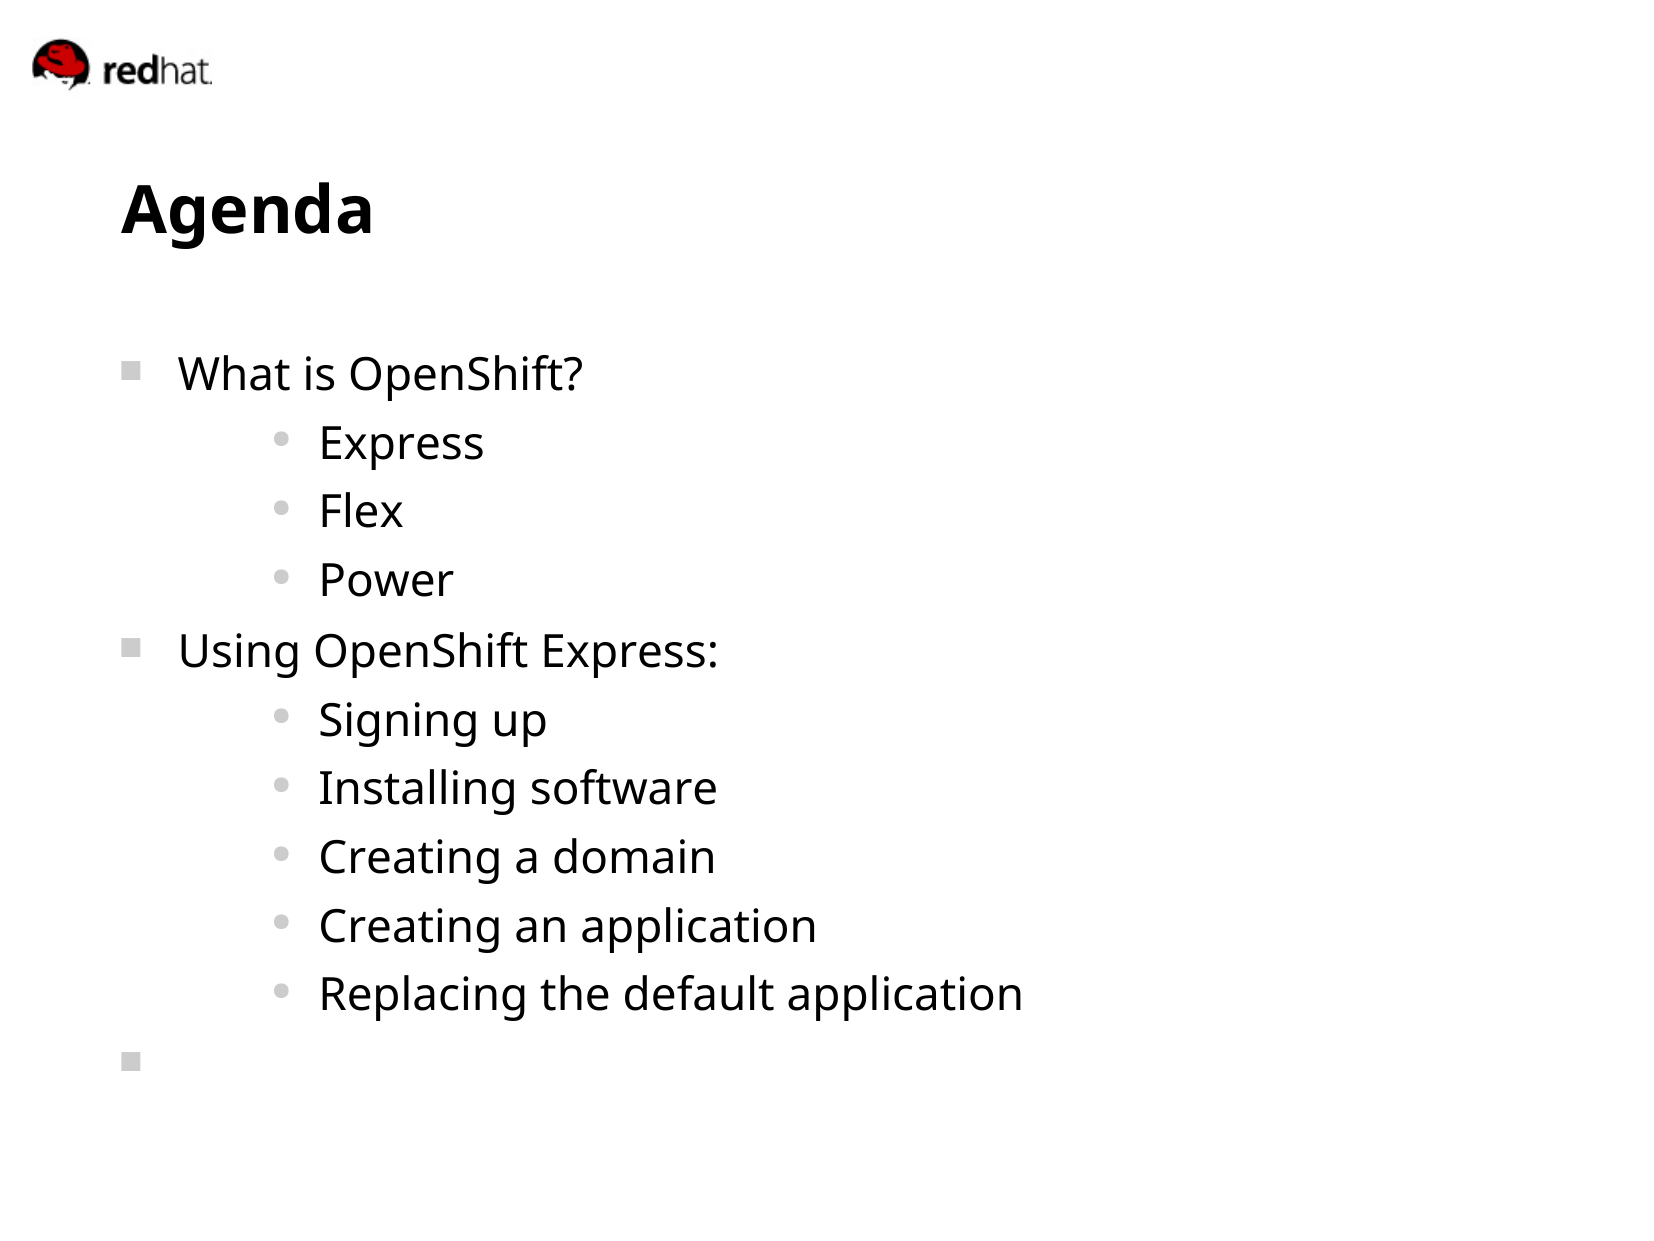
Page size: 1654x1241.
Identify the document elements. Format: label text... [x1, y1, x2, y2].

list What is OpenShift? Express Flex Power Using OpenShift Express: Signing up Installing software Creating a domain Creating an application Replacing the default application [121, 344, 1534, 1118]
title Agenda [121, 166, 1534, 247]
